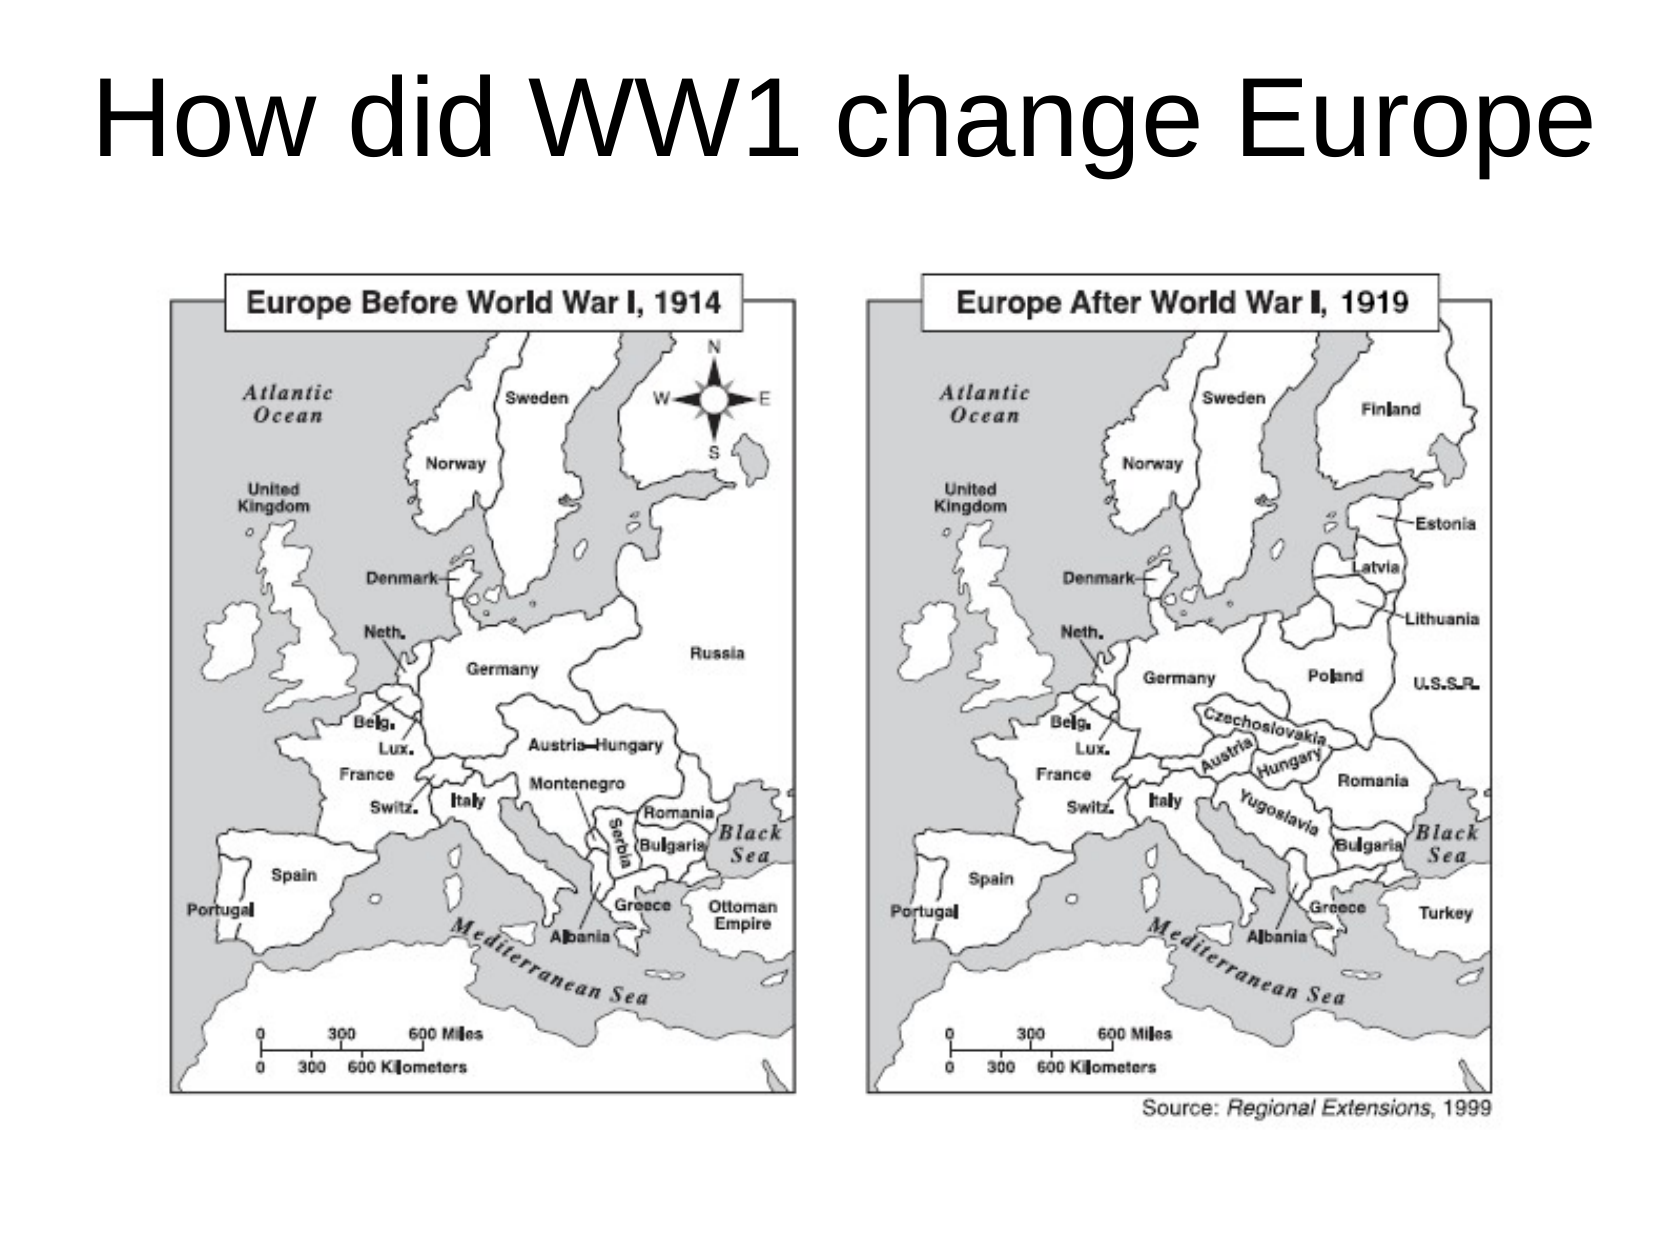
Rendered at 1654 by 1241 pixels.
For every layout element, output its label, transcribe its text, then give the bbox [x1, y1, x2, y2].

text_box How did WW1 change Europe [70, 47, 1619, 189]
picture [124, 255, 1560, 1134]
